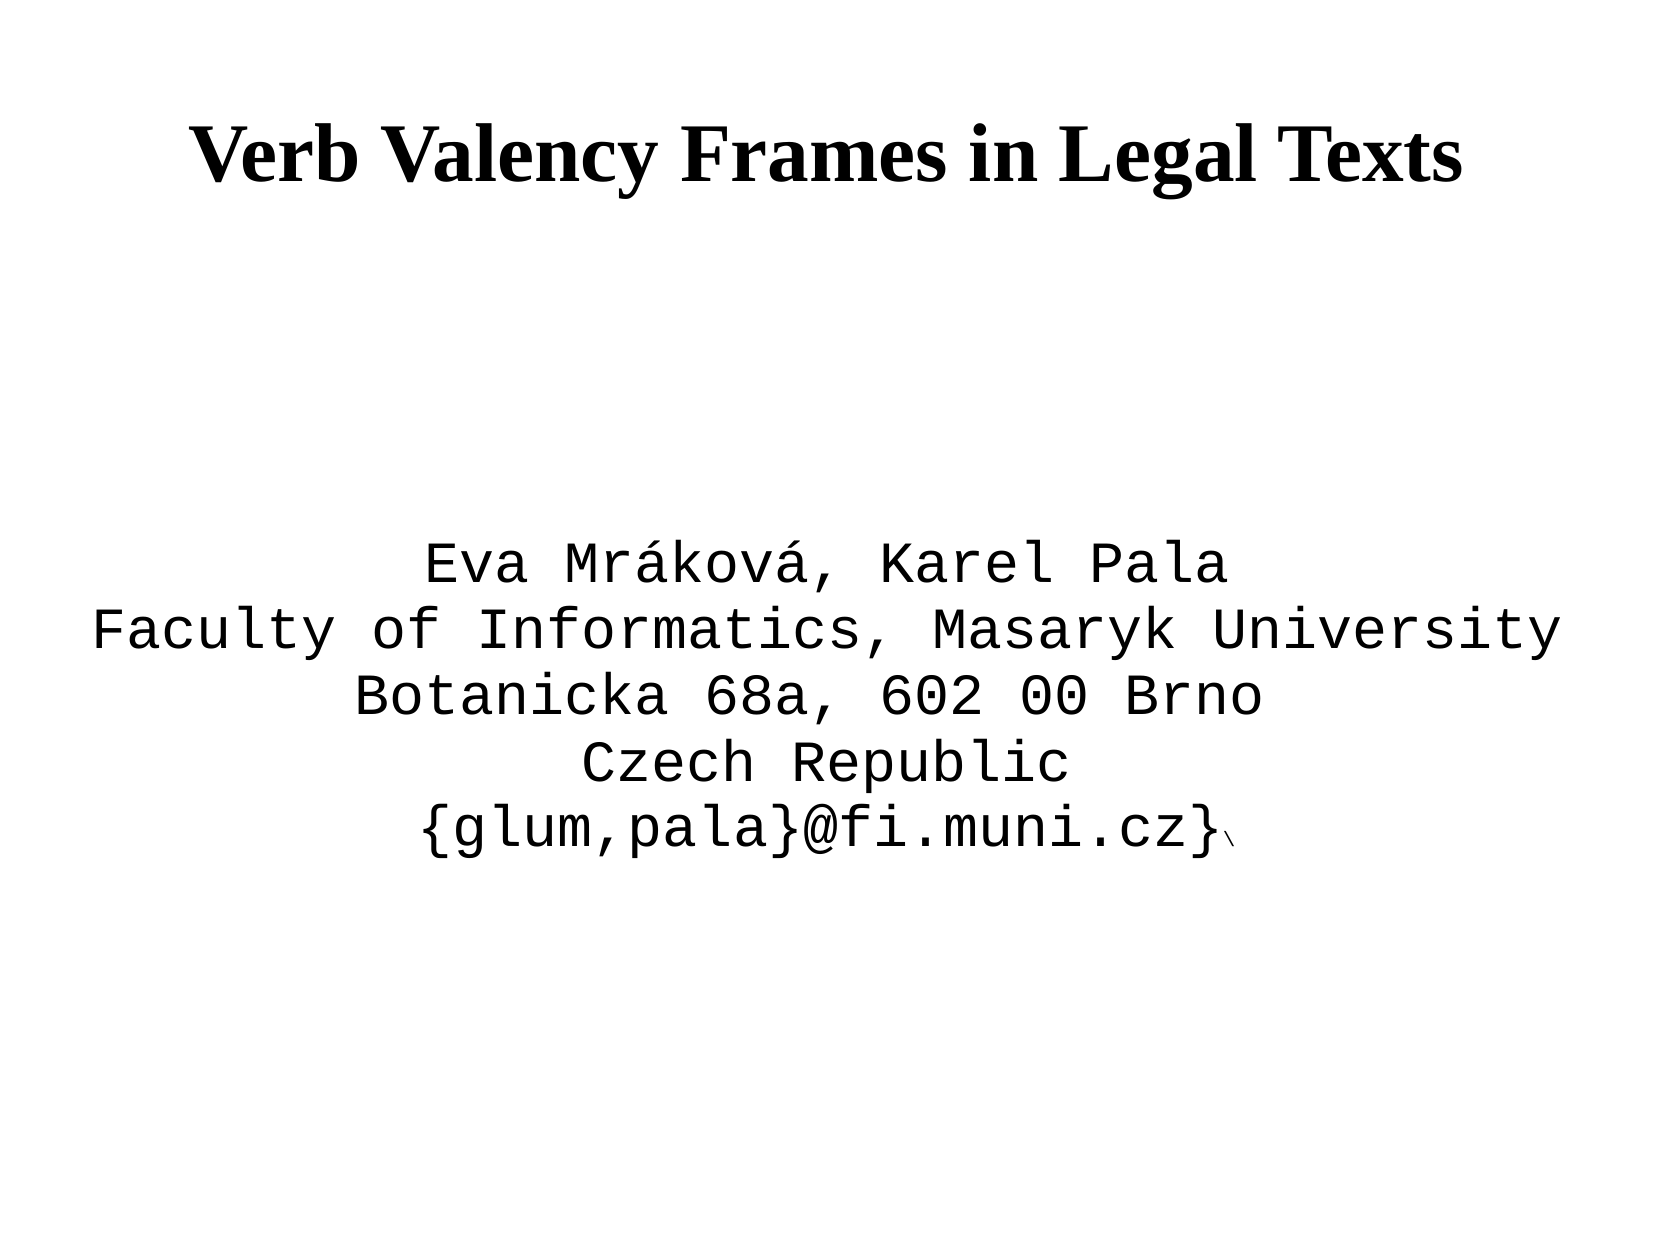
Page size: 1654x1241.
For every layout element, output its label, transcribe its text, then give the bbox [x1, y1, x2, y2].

subtitle Eva Mráková, Karel Pala Faculty of Informatics, Masaryk University Botanicka 68a, 602 00 Brno Czech Republic {glum,pala}@fi.muni.cz}\ [82, 290, 1571, 1109]
title Verb Valency Frames in Legal Texts [82, 49, 1571, 257]
